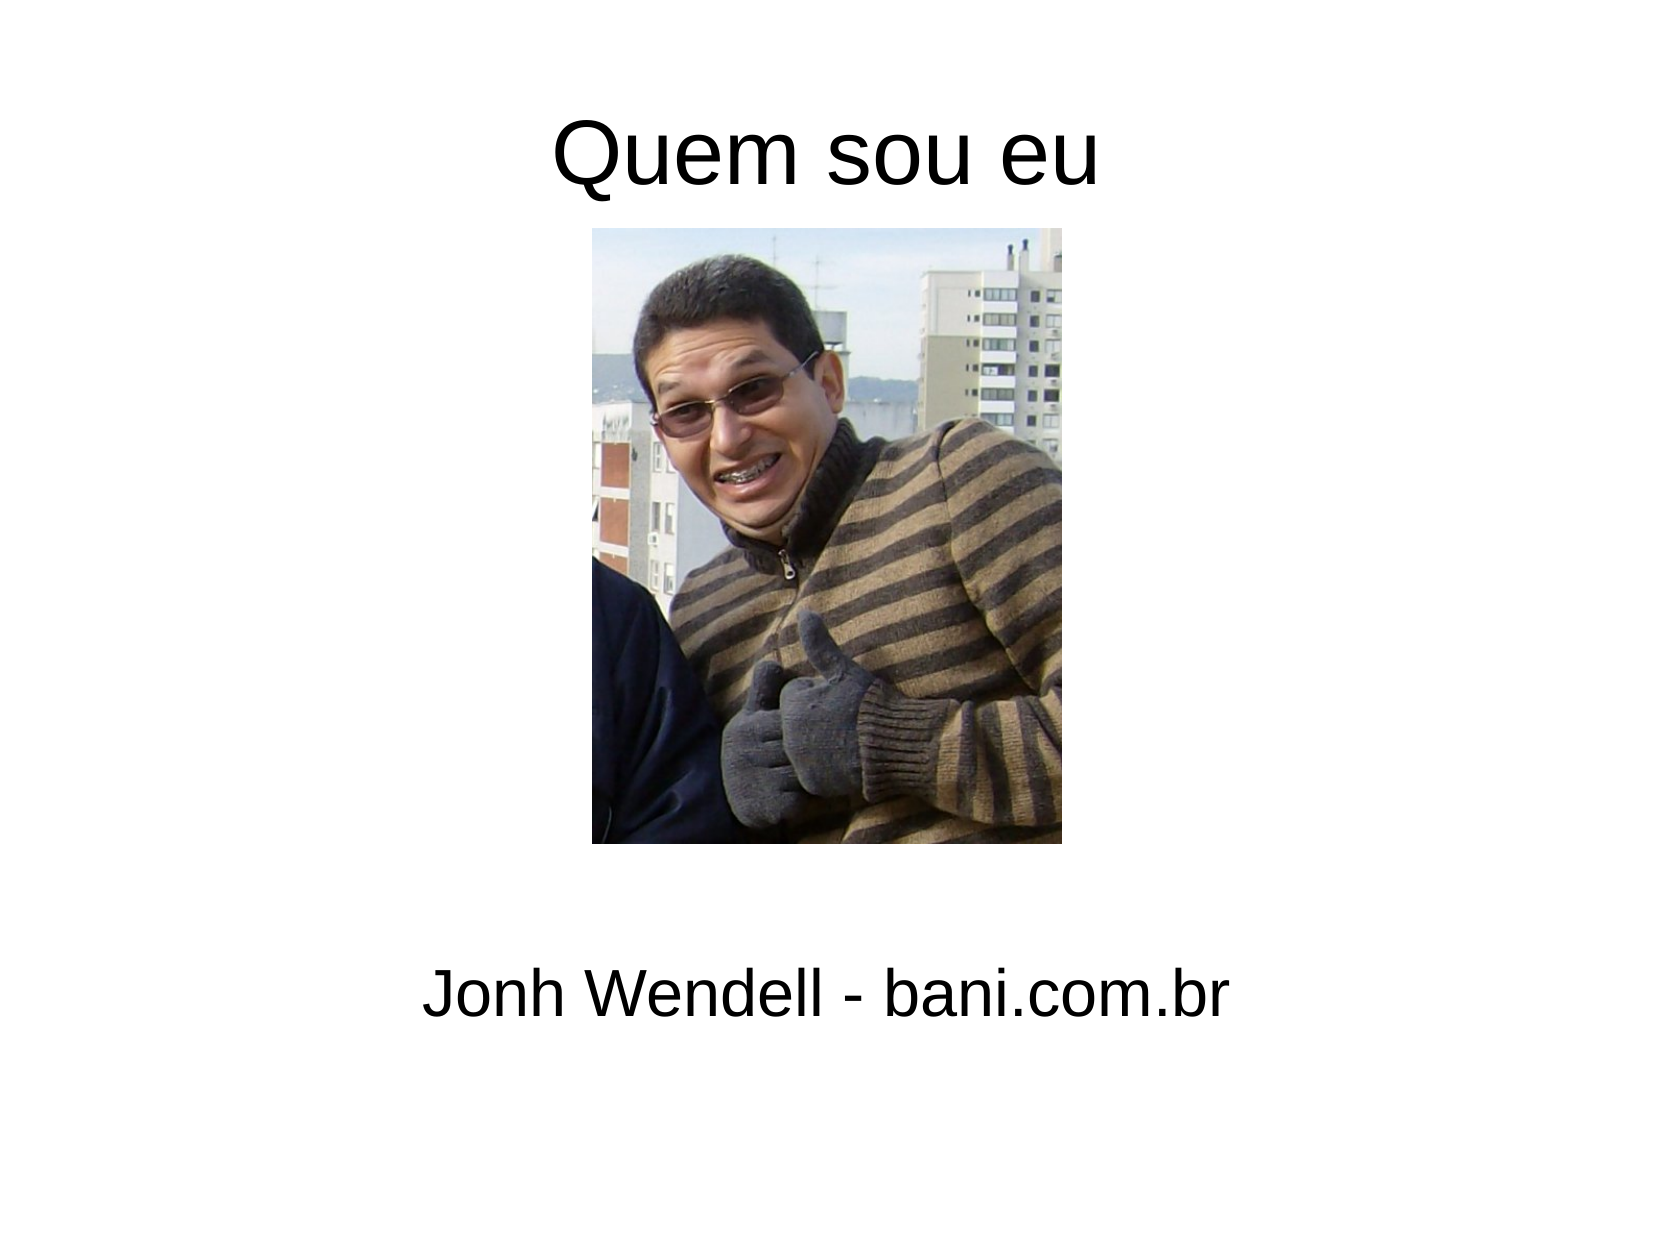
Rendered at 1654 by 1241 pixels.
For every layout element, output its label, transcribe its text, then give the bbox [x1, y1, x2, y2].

subtitle Jonh Wendell - bani.com.br [82, 885, 1571, 1102]
title Quem sou eu [82, 56, 1571, 250]
picture [592, 228, 1062, 844]
